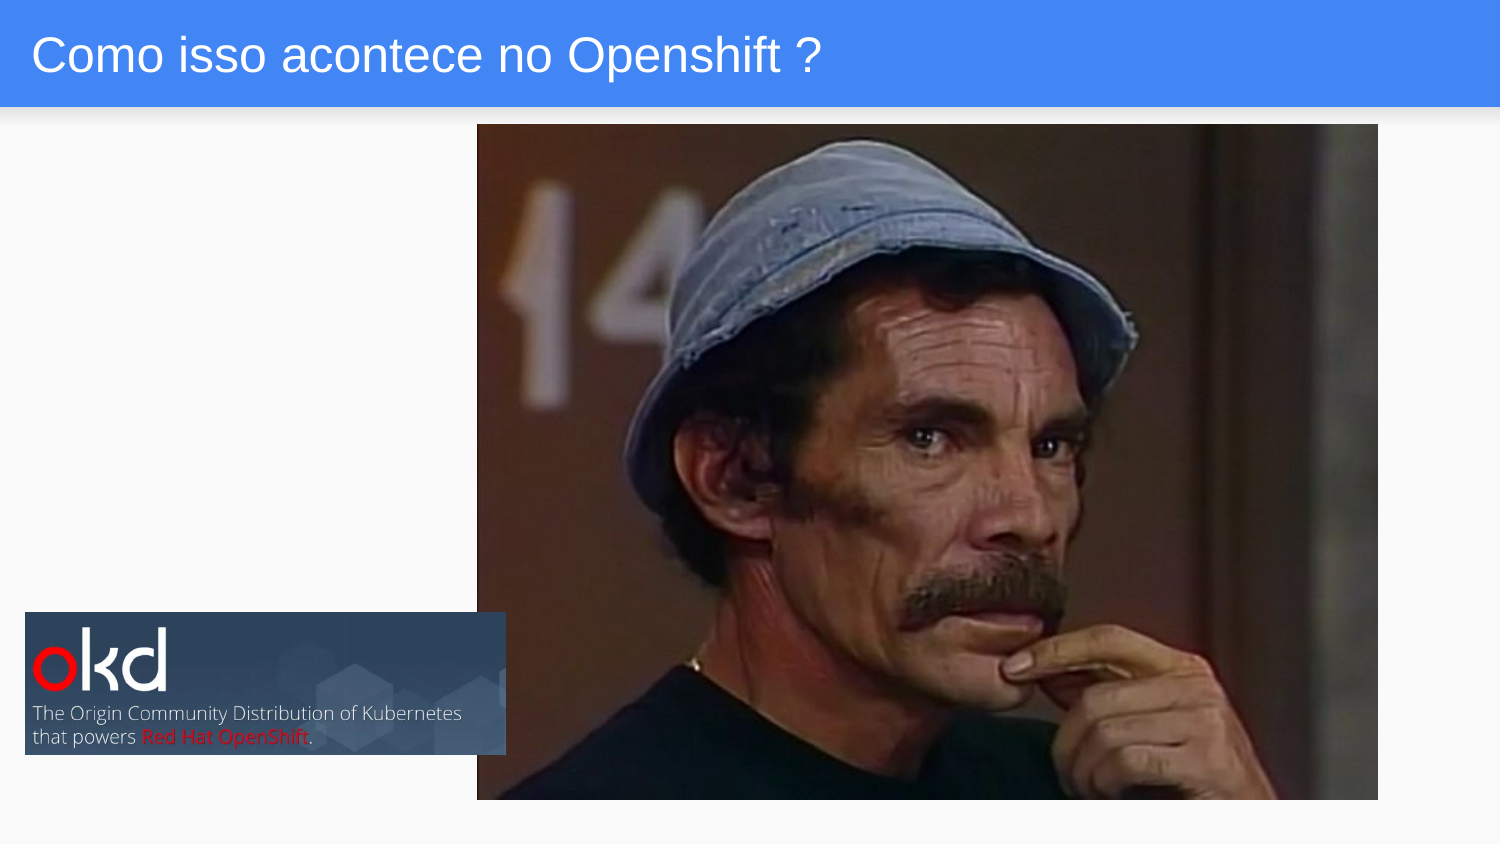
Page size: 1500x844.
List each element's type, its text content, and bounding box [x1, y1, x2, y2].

picture [25, 124, 1378, 800]
title Como isso acontece no Openshift ? [16, 2, 1464, 102]
